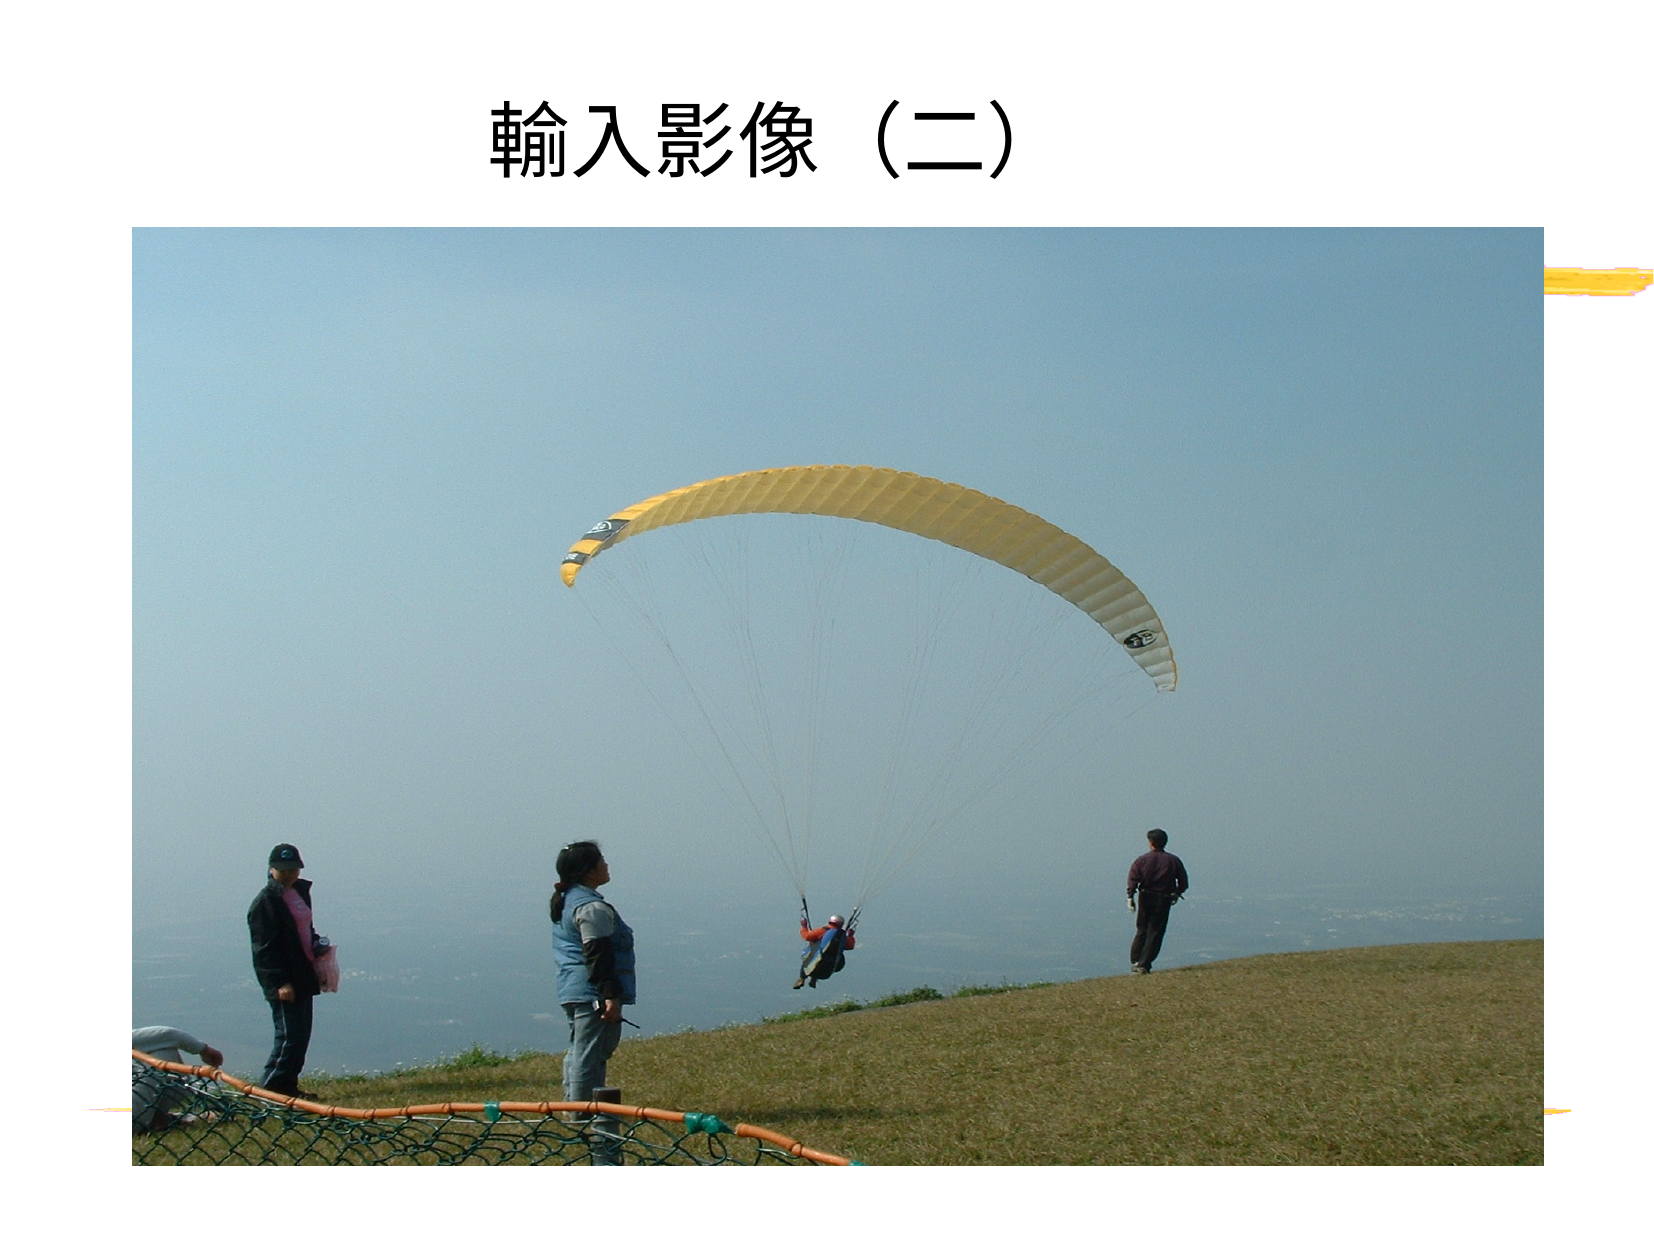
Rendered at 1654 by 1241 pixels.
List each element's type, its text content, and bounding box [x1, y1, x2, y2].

title 輸入影像（二） [76, 28, 1482, 235]
picture [82, 227, 1654, 1166]
